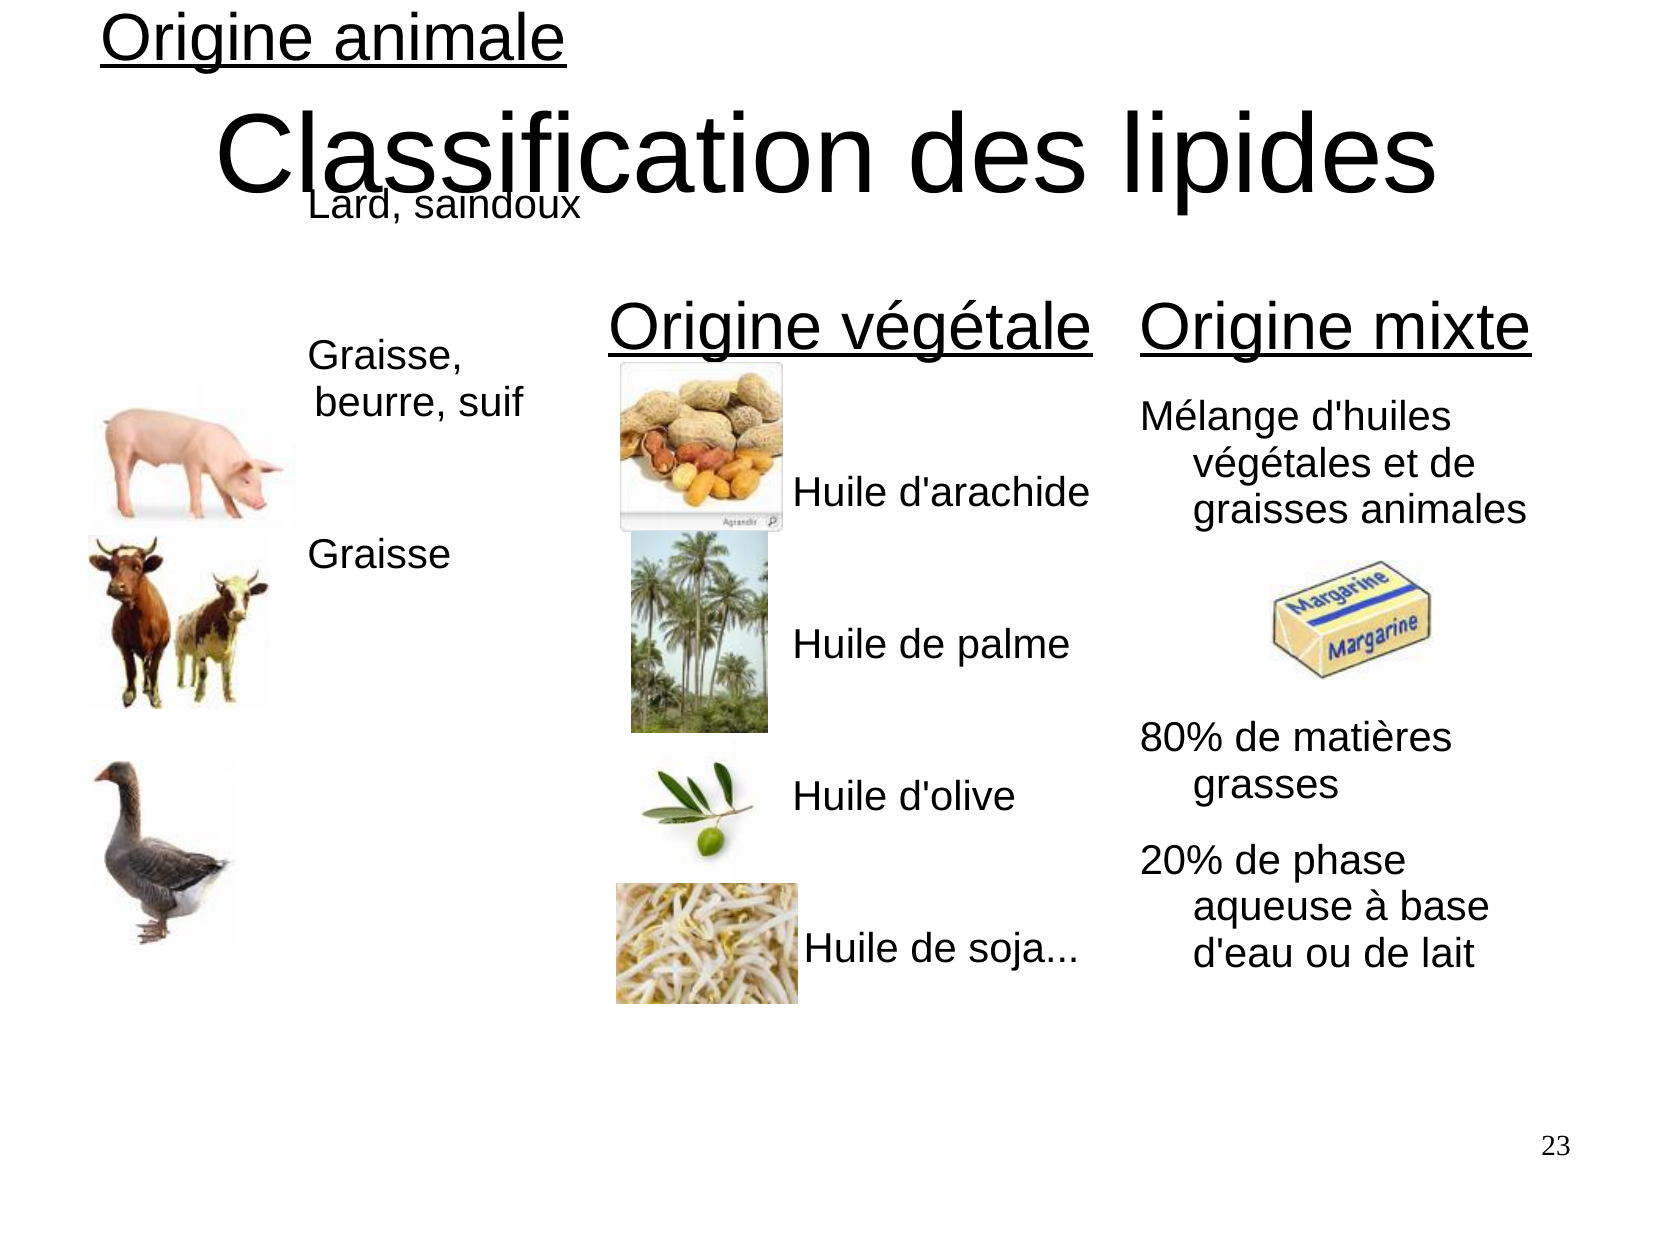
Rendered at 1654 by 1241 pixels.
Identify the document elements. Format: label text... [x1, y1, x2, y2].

list Origine animale Lard, saindoux Graisse, beurre, suif Graisse [82, 0, 591, 1241]
list Origine végétale Huile d'arachide Huile de palme Huile d'olive Huile de soja... [590, 288, 1122, 1093]
list Origine mixte Mélange d'huiles végétales et de graisses animales 80% de matières grasses 20% de phase aqueuse à base d'eau ou de lait [1122, 288, 1547, 1093]
picture [620, 362, 783, 733]
picture [616, 738, 798, 1004]
picture [93, 383, 296, 528]
picture [92, 760, 237, 945]
picture [1269, 560, 1433, 680]
title Classification des lipides [591, 49, 1571, 257]
picture [88, 535, 270, 709]
